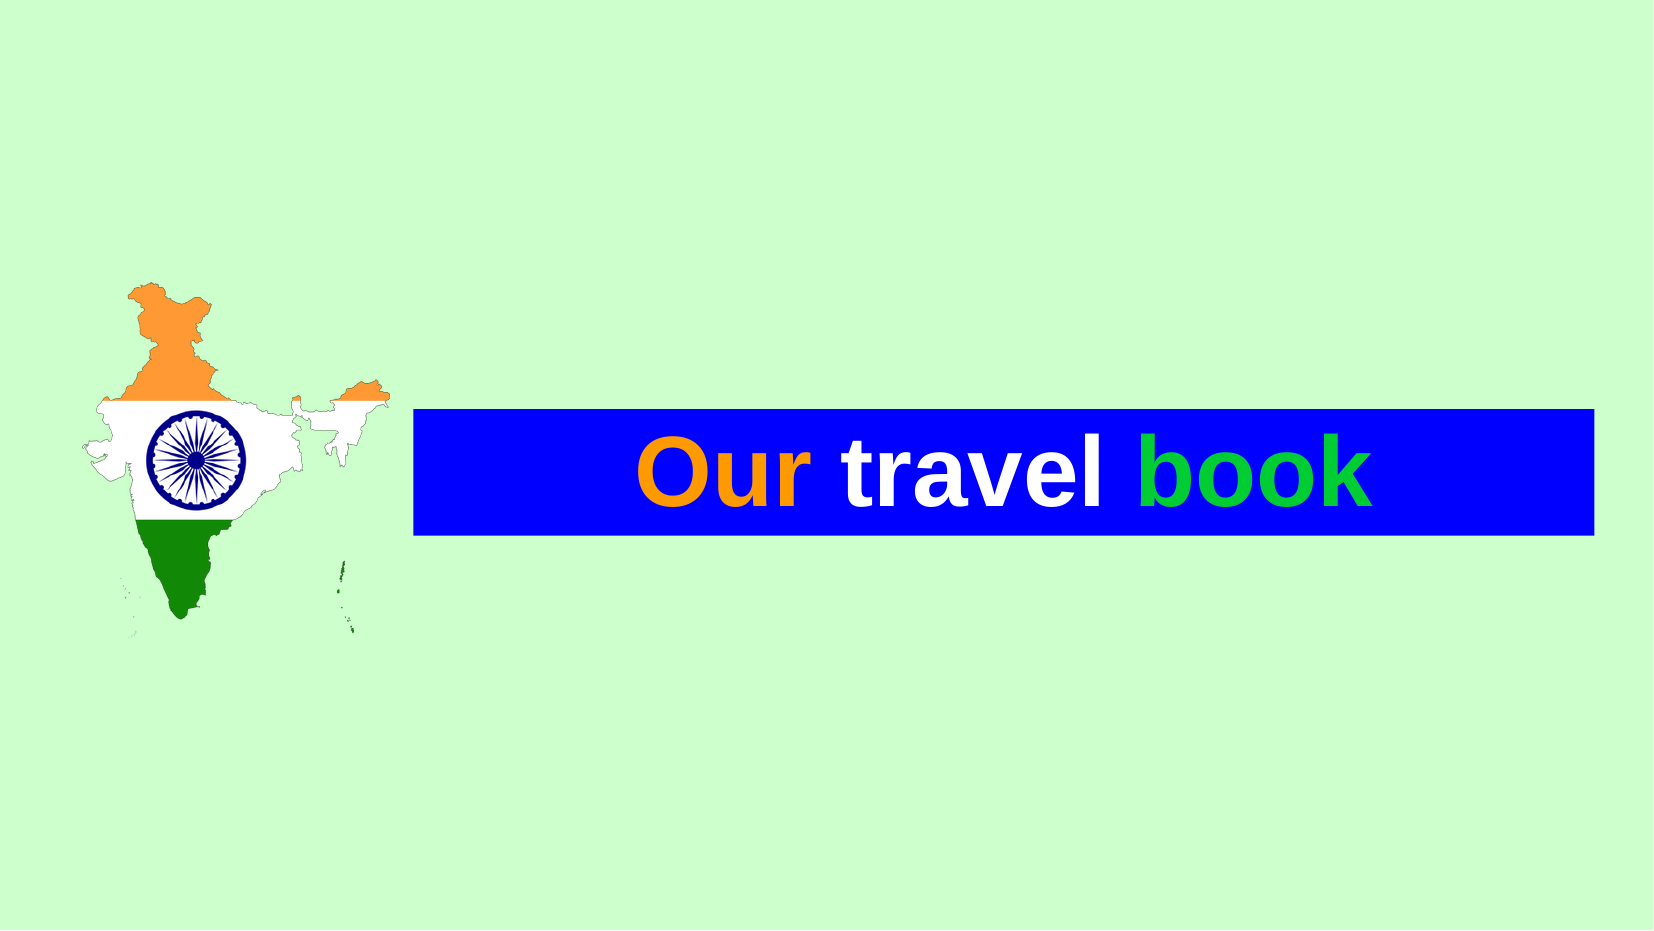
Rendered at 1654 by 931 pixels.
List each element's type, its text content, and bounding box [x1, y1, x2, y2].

picture [82, 282, 390, 638]
text_box Our travel book [413, 409, 1595, 536]
